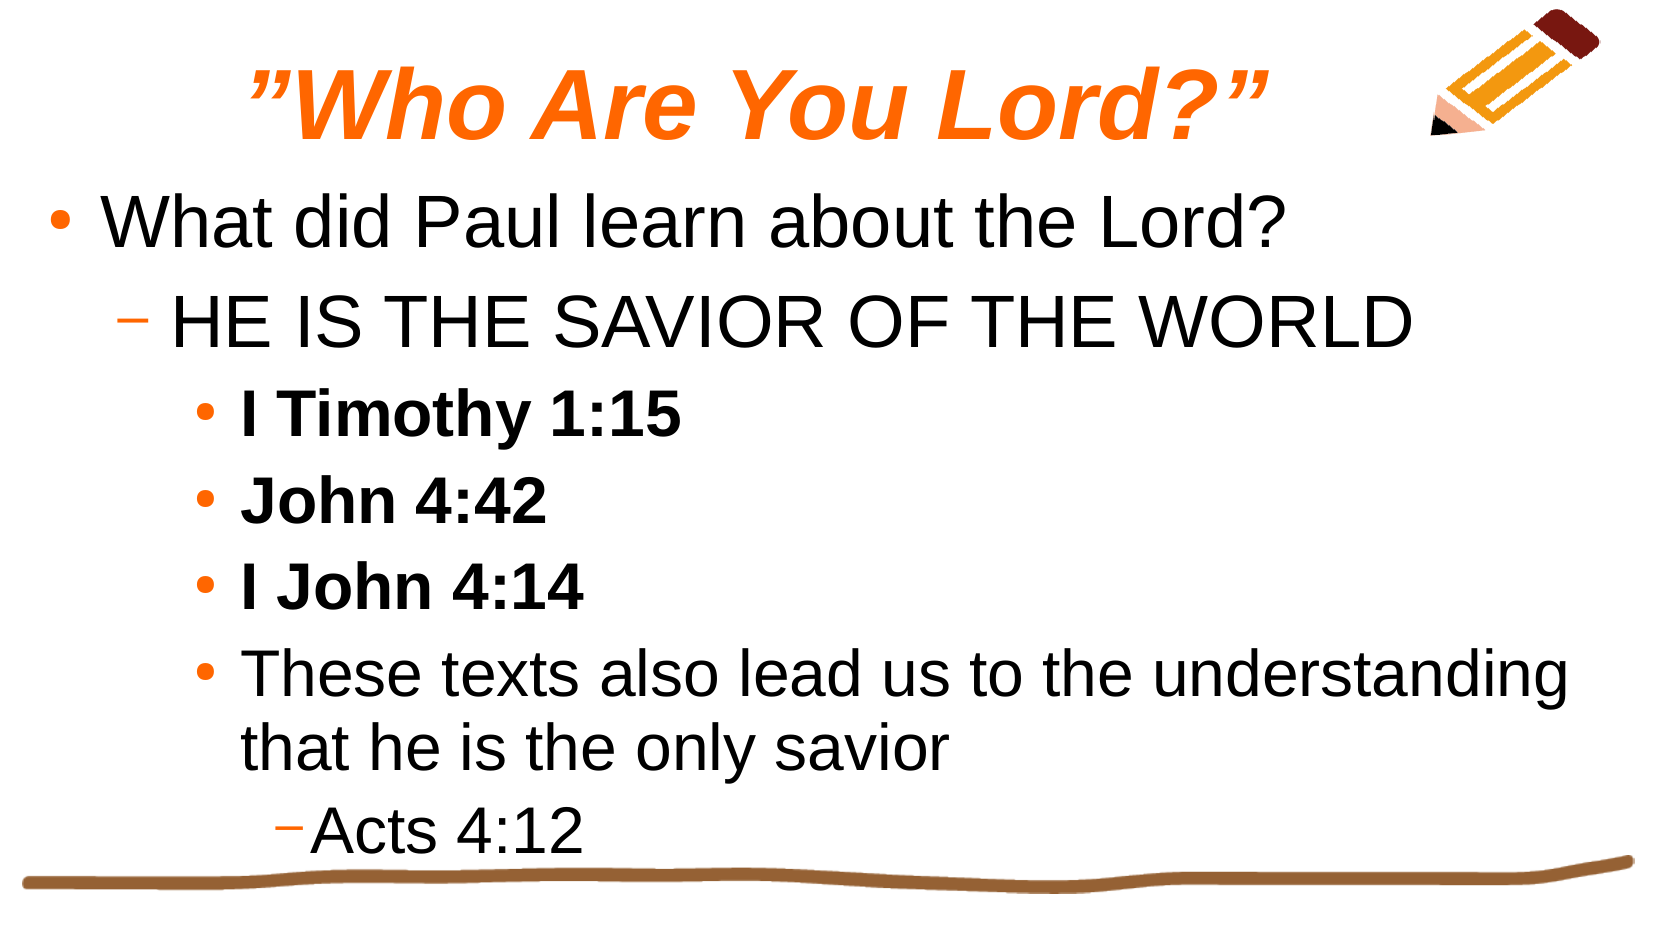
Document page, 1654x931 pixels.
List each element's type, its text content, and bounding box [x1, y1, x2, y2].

list What did Paul learn about the Lord? HE IS THE SAVIOR OF THE WORLD I Timothy 1:15 John 4:42 I John 4:14 These texts also lead us to the understanding that he is the only savior Acts 4:12 [30, 180, 1636, 871]
picture [1430, 9, 1601, 136]
title ”Who Are You Lord?” [82, 15, 1430, 180]
picture [22, 855, 1635, 894]
